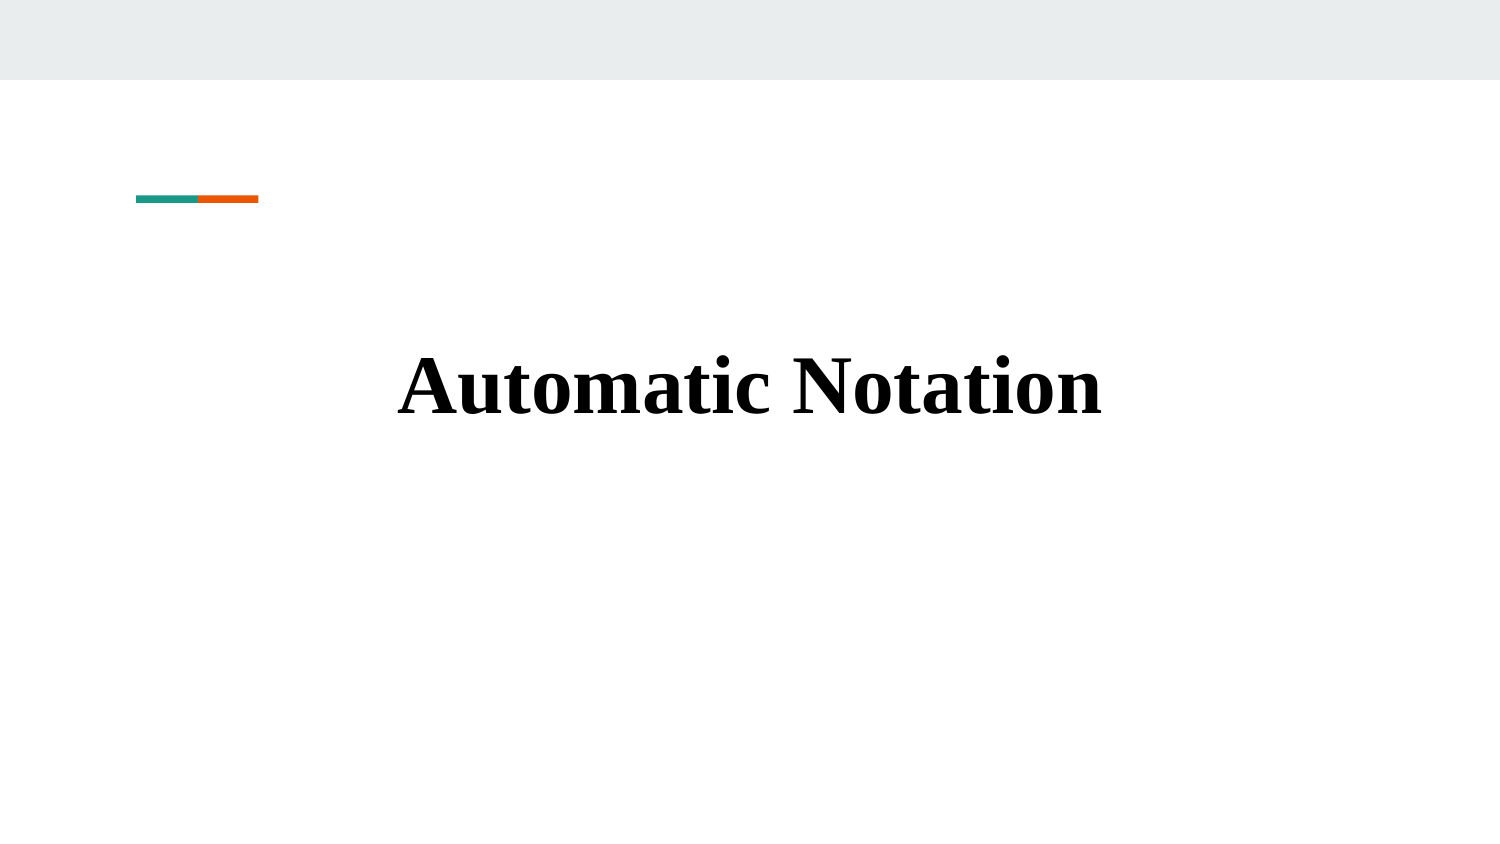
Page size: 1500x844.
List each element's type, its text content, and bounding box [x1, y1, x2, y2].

title Automatic Notation [119, 216, 1381, 556]
